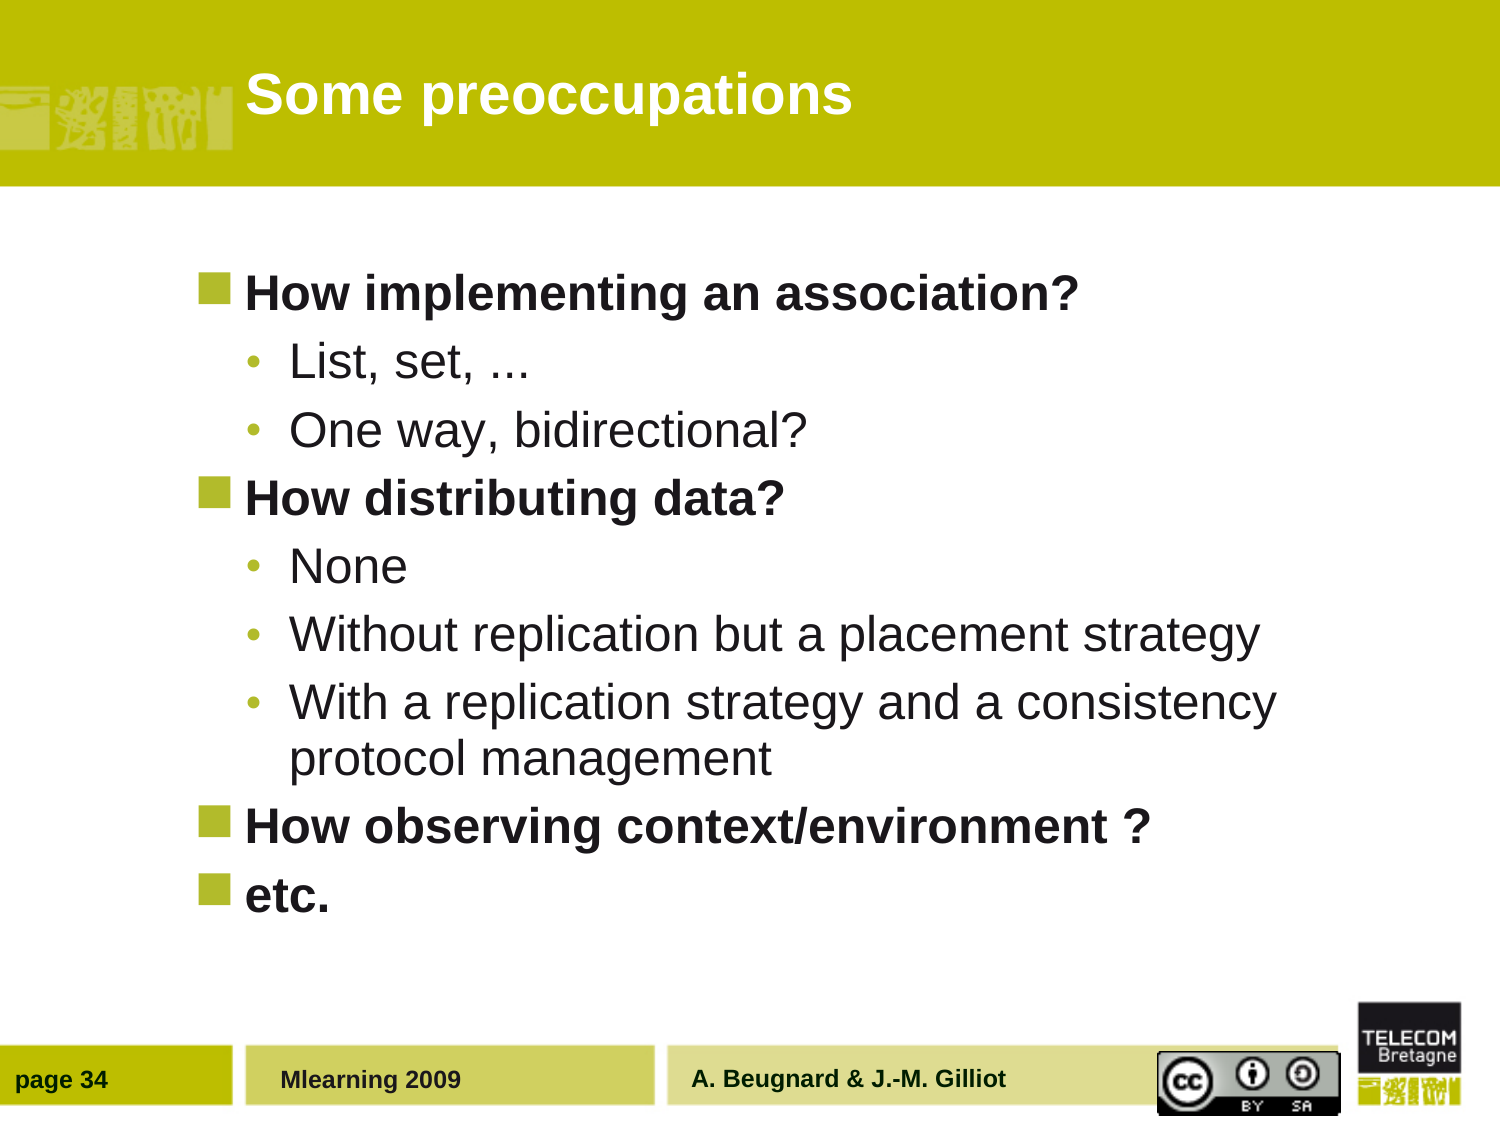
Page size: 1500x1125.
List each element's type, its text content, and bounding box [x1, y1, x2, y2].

title Some preoccupations [245, 31, 1459, 158]
picture [0, 0, 1500, 1125]
list How implementing an association? List, set, ... One way, bidirectional? How distributing data? None Without replication but a placement strategy With a replication strategy and a consistency protocol management How observing context/environment ? etc. [200, 265, 1459, 987]
